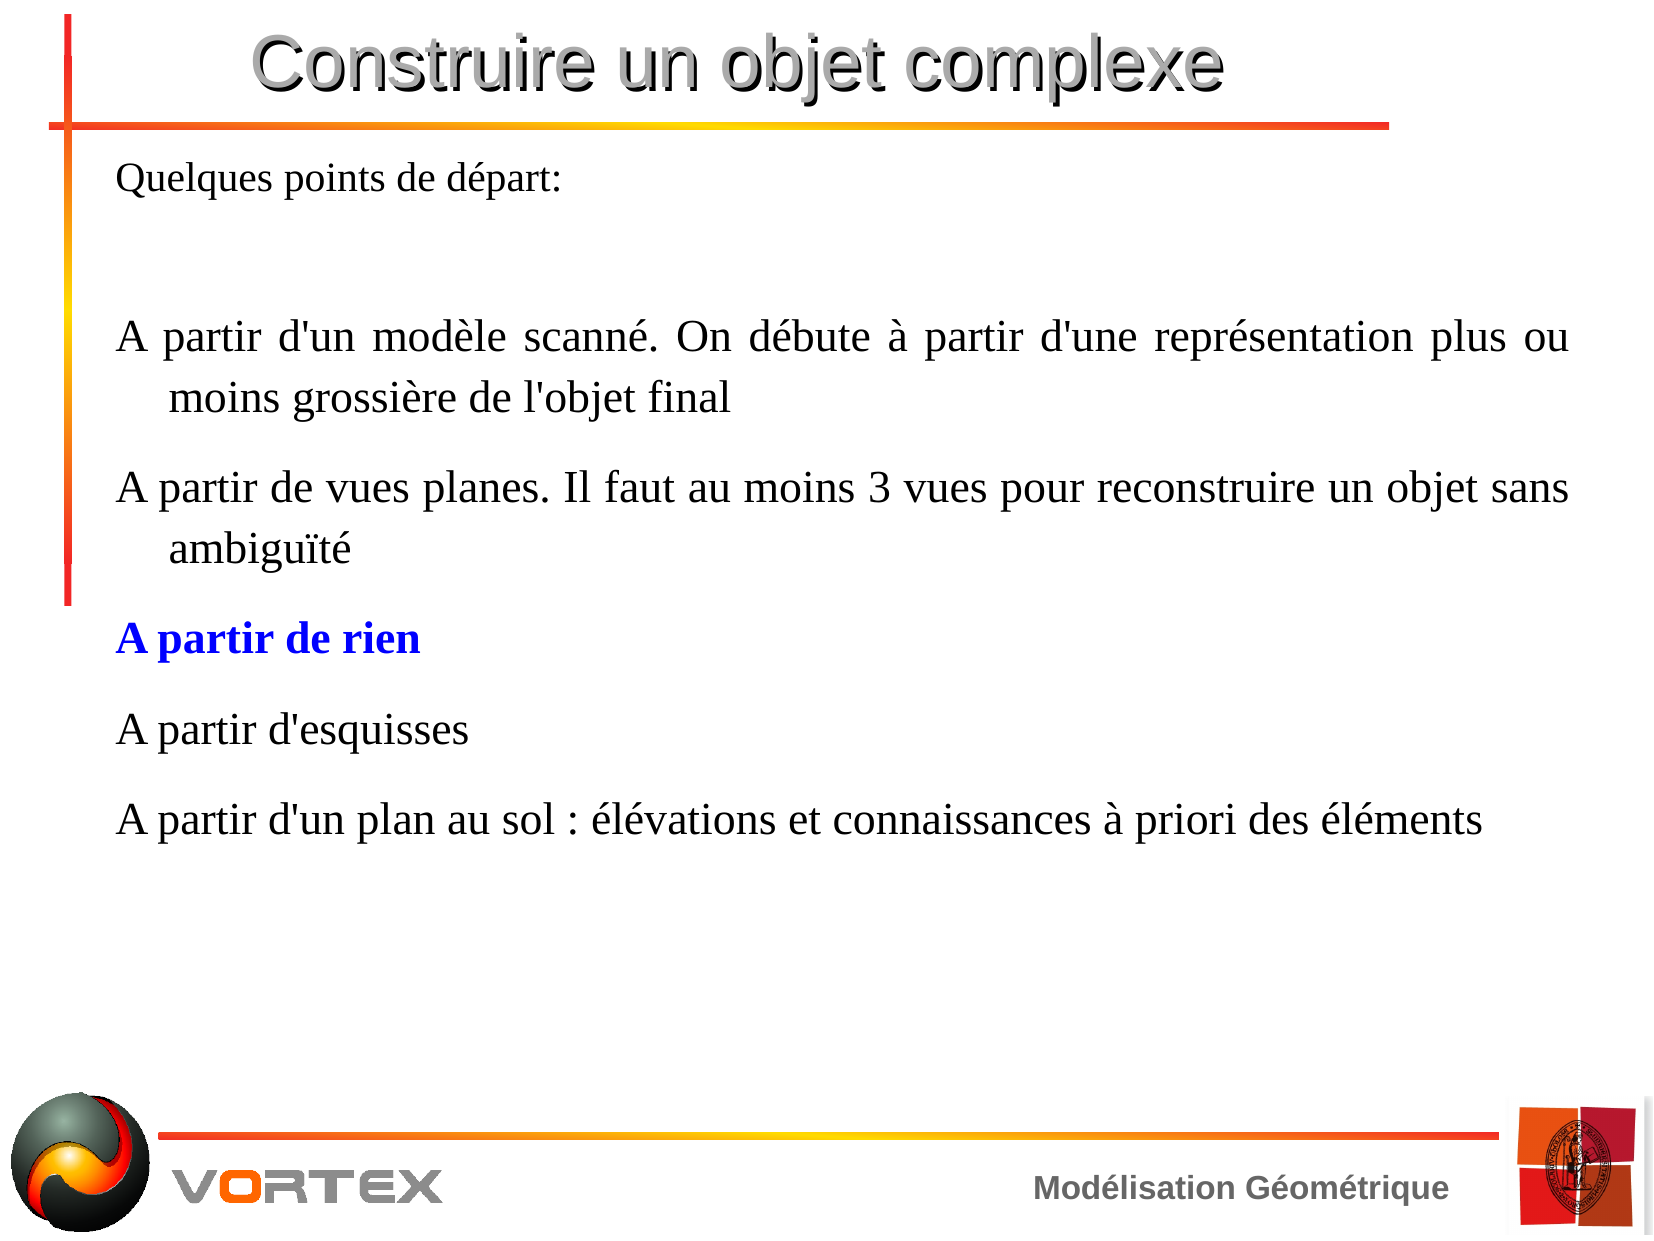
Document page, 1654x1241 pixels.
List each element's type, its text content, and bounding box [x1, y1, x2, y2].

list Quelques points de départ: A partir d'un modèle scanné. On débute à partir d'une représentation plus ou moins grossière de l'objet final A partir de vues planes. Il faut au moins 3 vues pour reconstruire un objet sans ambiguïté A partir de rien A partir d'esquisses A partir d'un plan au sol : élévations et connaissances à priori des éléments [97, 153, 1571, 1109]
picture [1505, 1096, 1653, 1235]
picture [11, 1092, 443, 1232]
title Construire un objet complexe [82, 4, 1392, 120]
